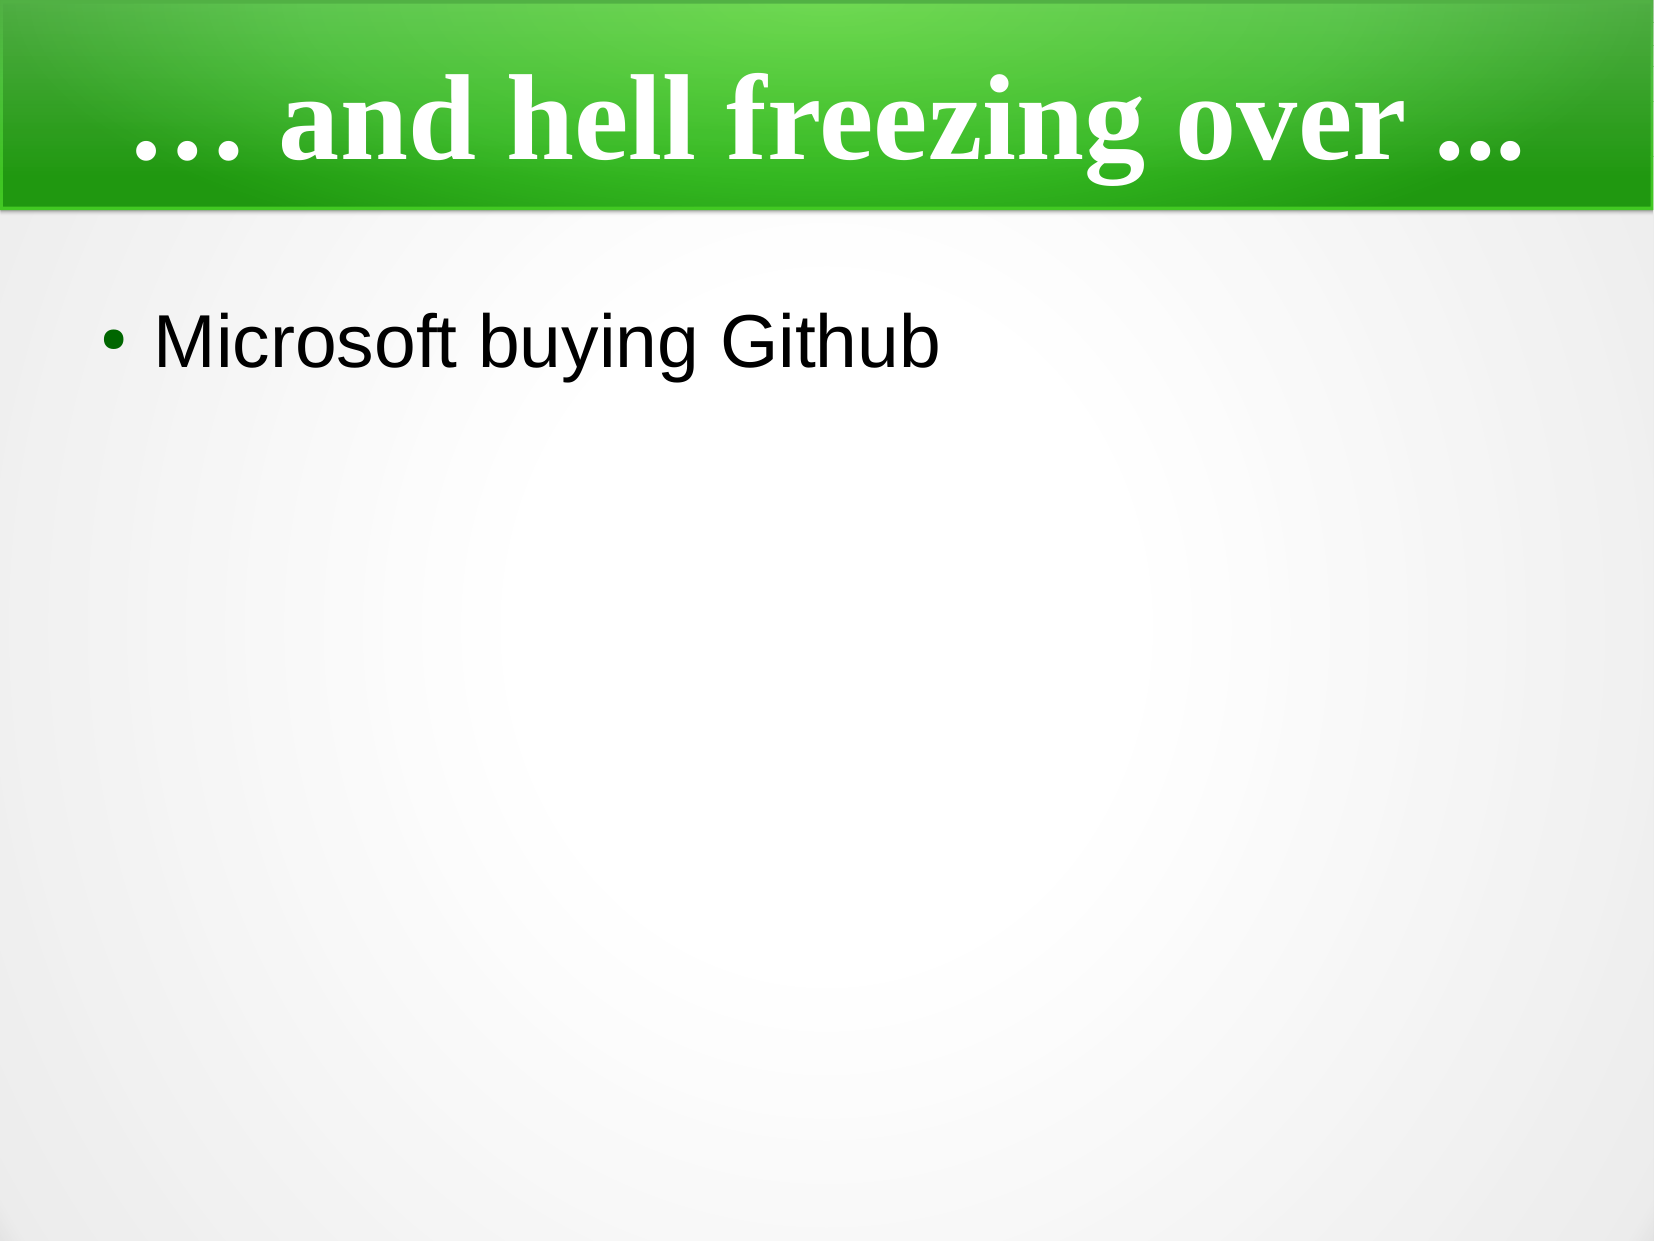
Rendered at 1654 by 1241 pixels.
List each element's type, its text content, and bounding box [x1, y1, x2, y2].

title … and hell freezing over ... [82, 28, 1571, 208]
list Microsoft buying Github [82, 299, 1571, 1019]
